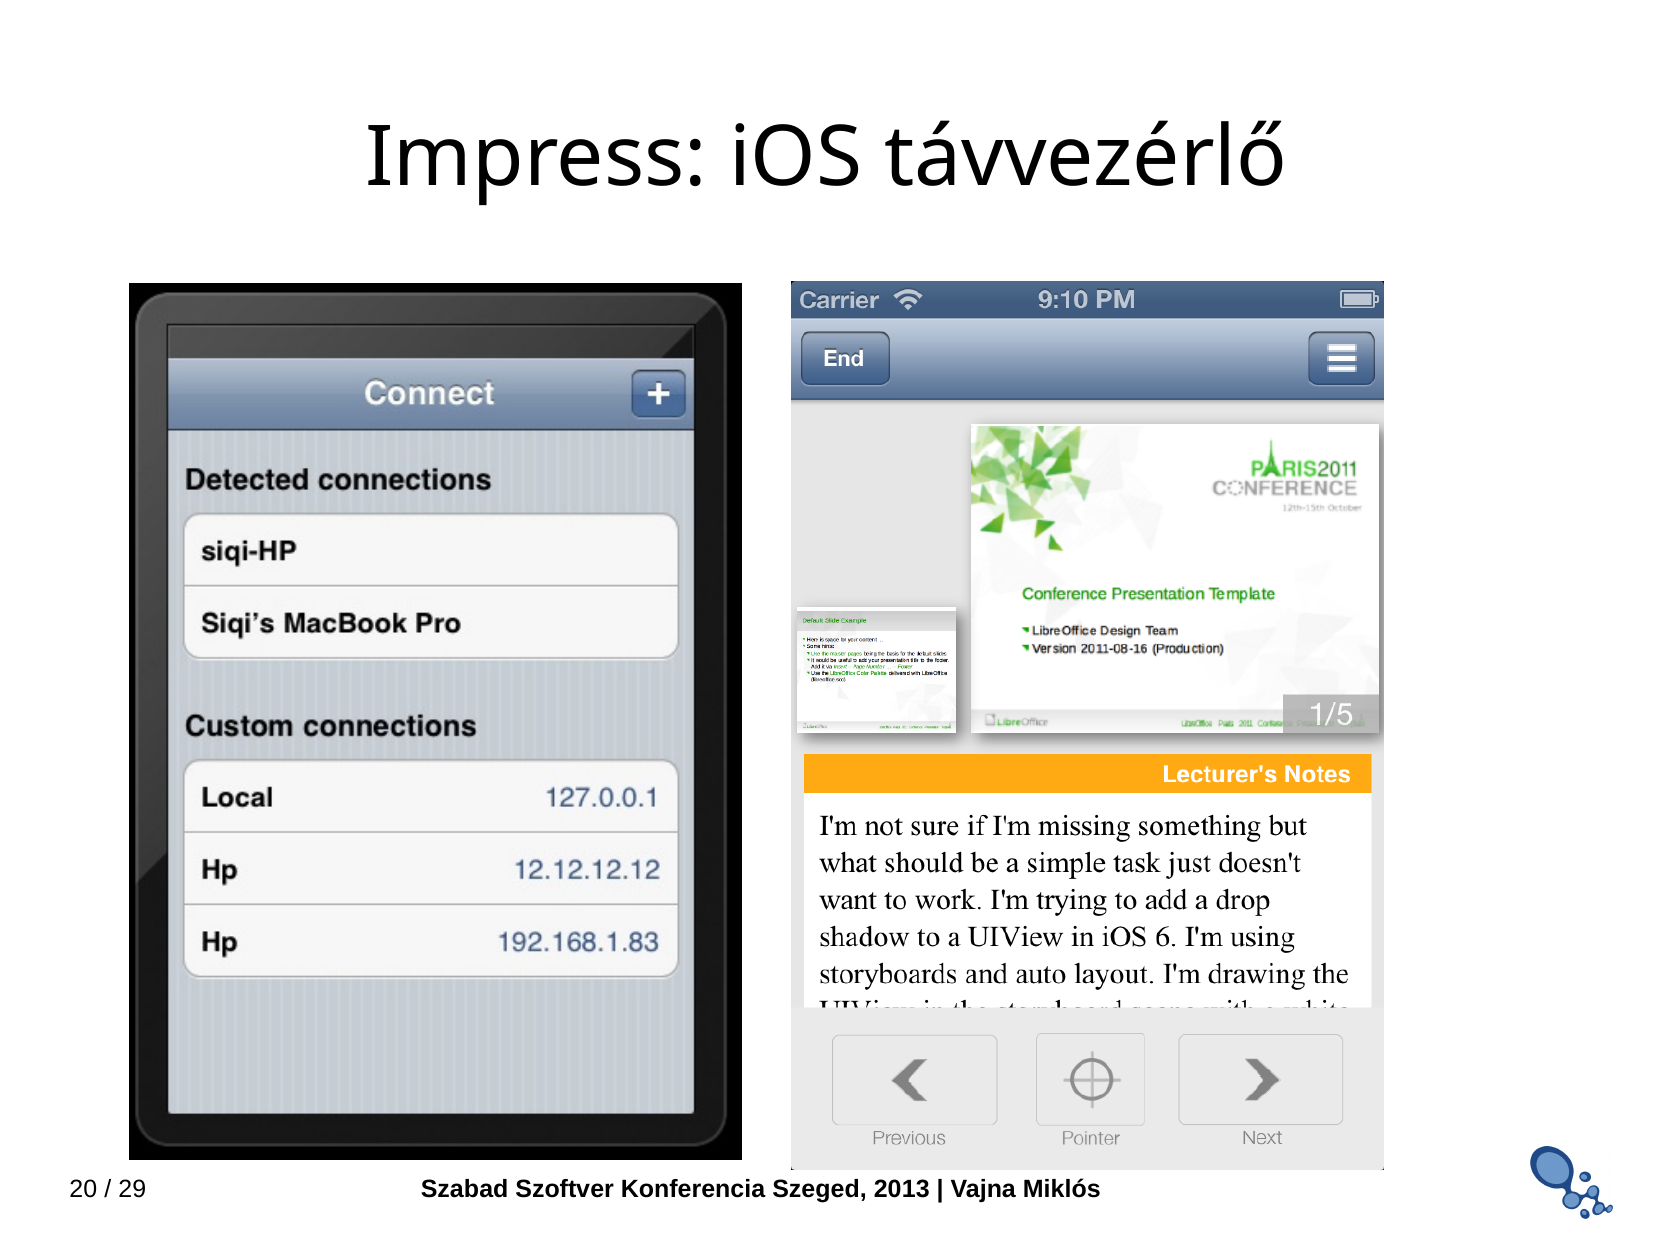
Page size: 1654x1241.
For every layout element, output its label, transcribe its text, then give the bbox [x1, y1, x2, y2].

picture [129, 283, 742, 1160]
picture [791, 281, 1384, 1170]
title Impress: iOS távvezérlő [82, 49, 1571, 257]
picture [1530, 1146, 1613, 1219]
